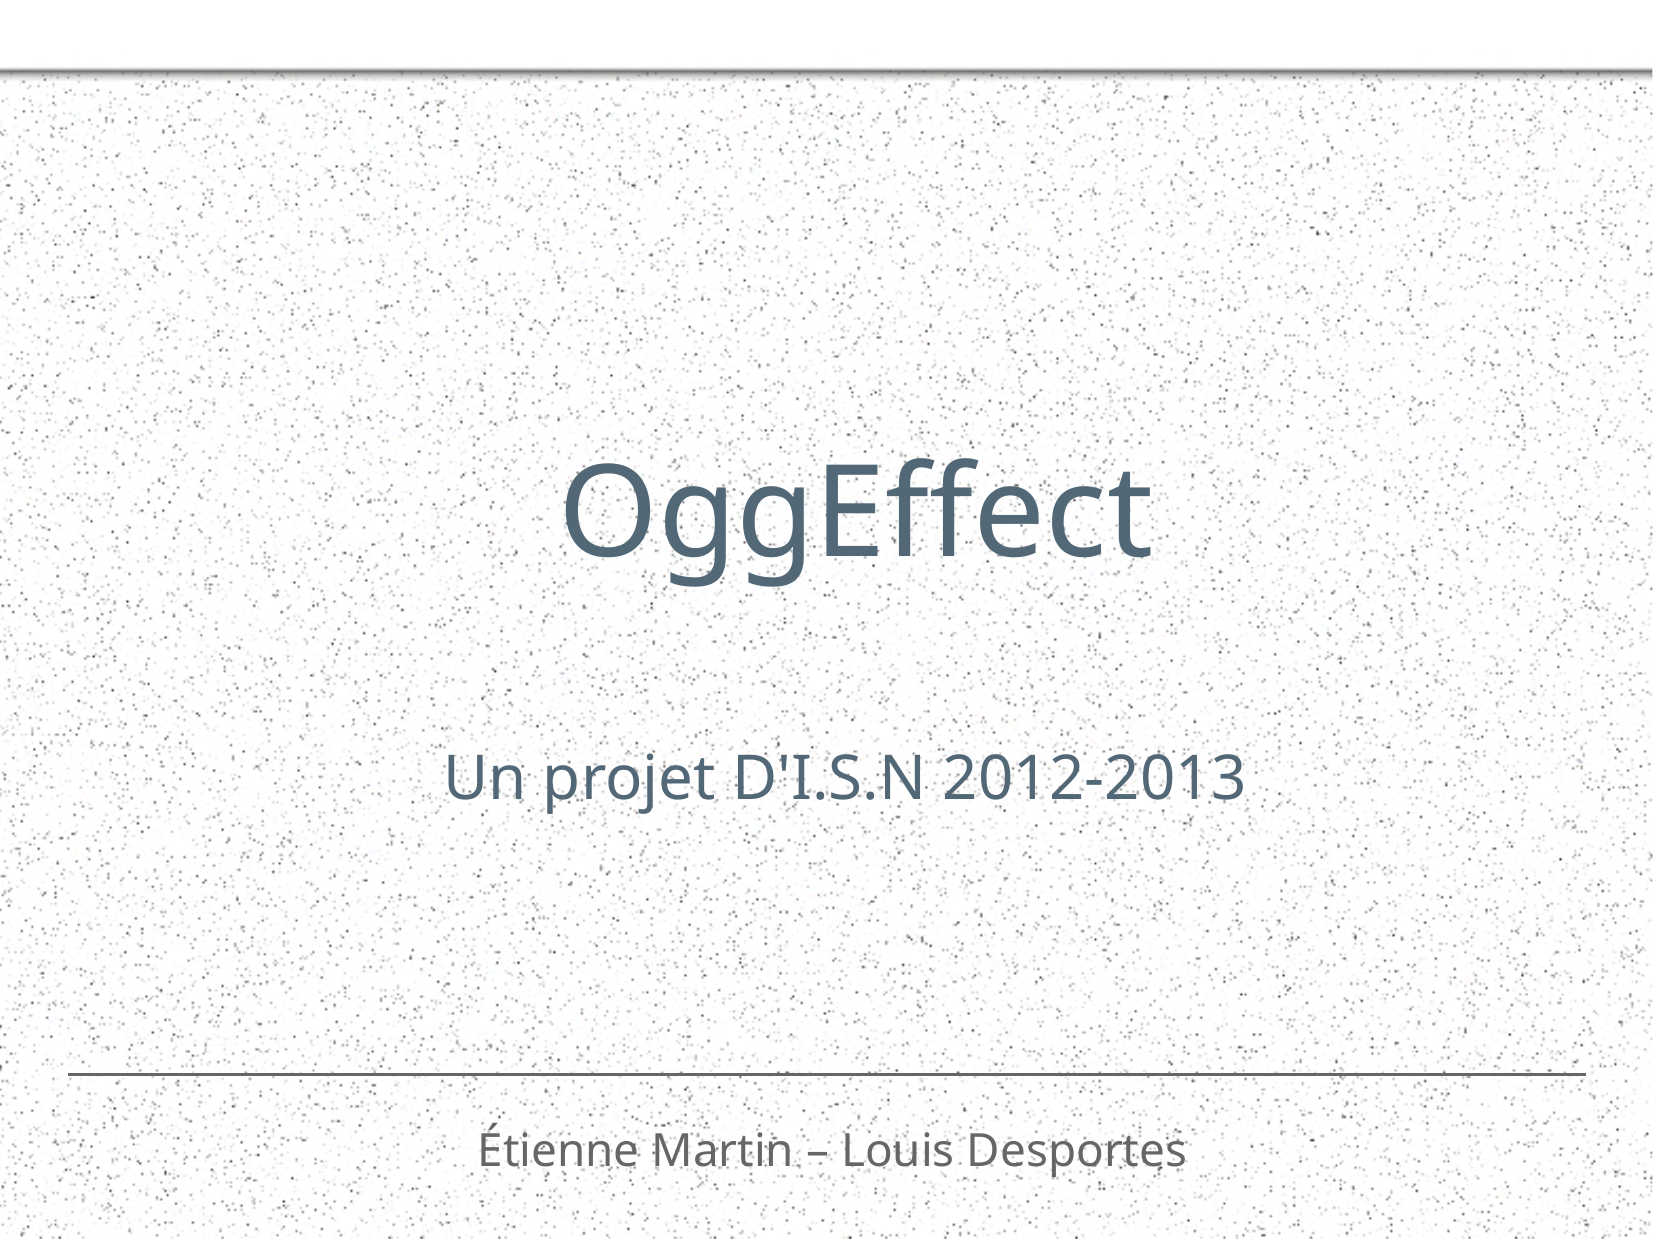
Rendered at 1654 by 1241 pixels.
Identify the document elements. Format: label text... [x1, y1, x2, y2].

text_box Étienne Martin – Louis Desportes [82, 1110, 1583, 1181]
list OggEffect Un projet D'I.S.N 2012-2013 [99, 419, 1555, 821]
picture [0, 0, 1653, 1239]
